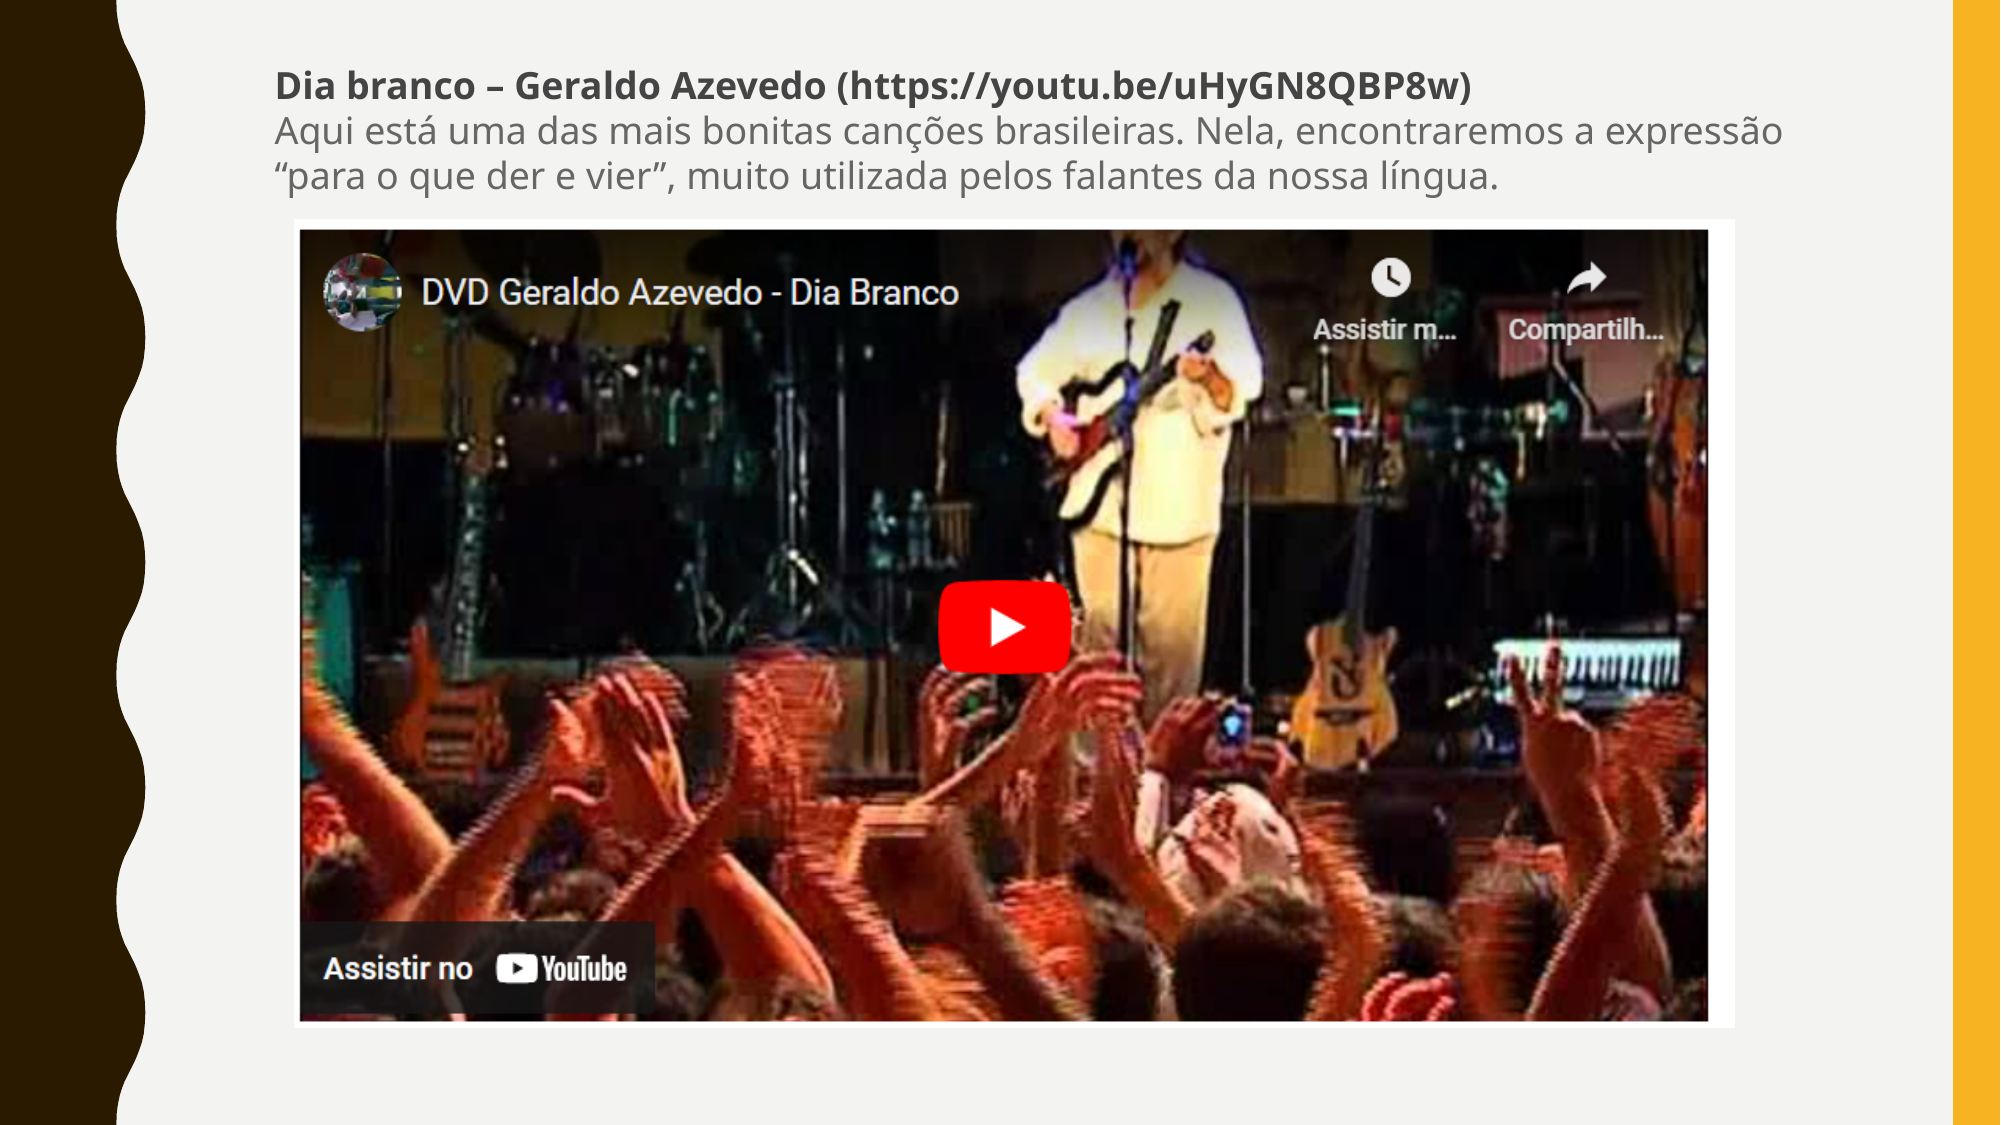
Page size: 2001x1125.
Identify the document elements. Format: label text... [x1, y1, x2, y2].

text_box Dia branco – Geraldo Azevedo (https://youtu.be/uHyGN8QBP8w) Aqui está uma das mais bonitas canções brasileiras. Nela, encontraremos a expressão “para o que der e vier”, muito utilizada pelos falantes da nossa língua. [260, 54, 1887, 204]
picture [294, 219, 1735, 1028]
